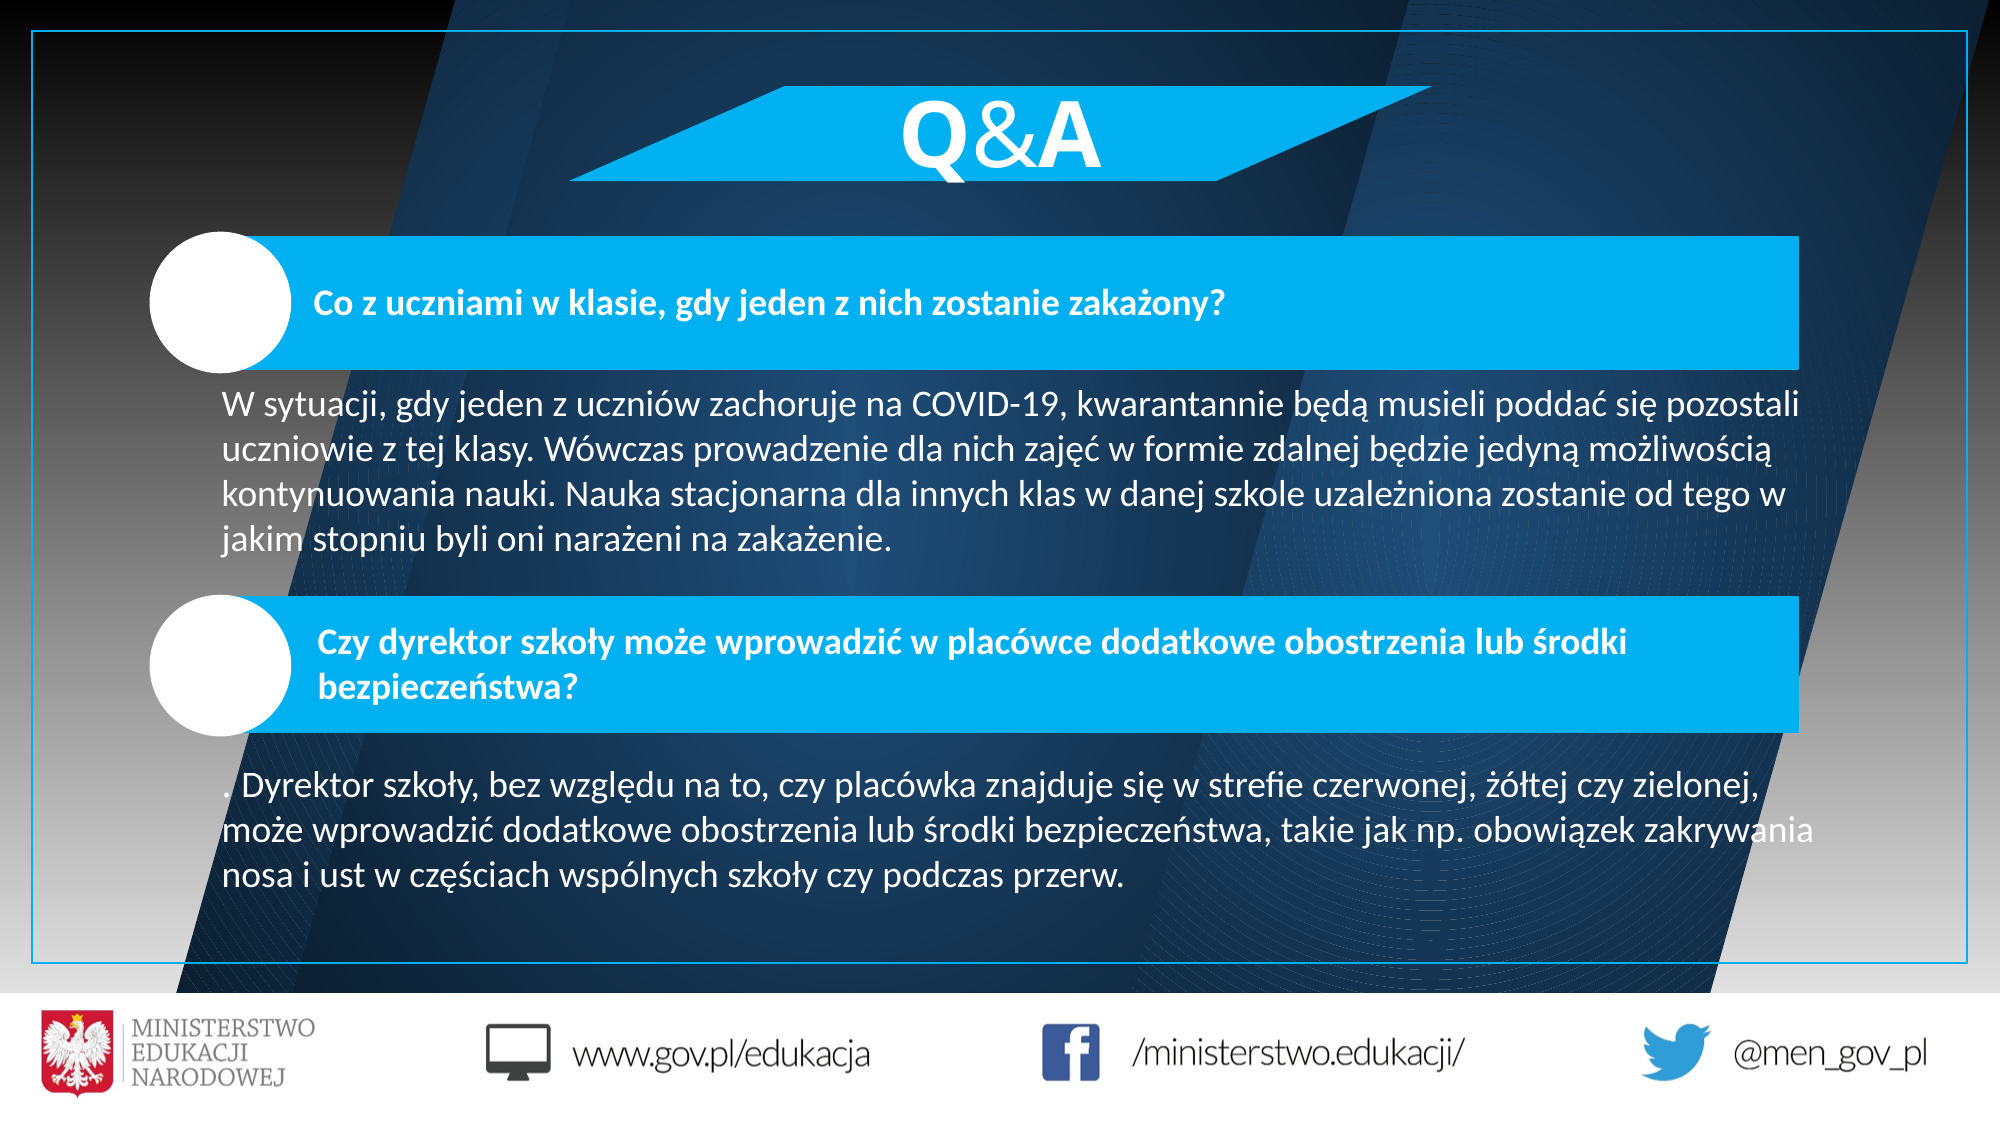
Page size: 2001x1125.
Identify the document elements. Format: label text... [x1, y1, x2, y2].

text_box Czy dyrektor szkoły może wprowadzić w placówce dodatkowe obostrzenia lub środki bezpieczeństwa? [234, 596, 1799, 733]
text_box [176, 964, 1719, 993]
text_box [184, 833, 1740, 962]
text_box [235, 733, 1784, 783]
text_box ? [150, 595, 291, 736]
text_box Q&A [918, 112, 951, 156]
text_box [446, 0, 1990, 76]
text_box W sytuacji, gdy jeden z uczniów zachoruje na COVID-19, kwarantannie będą musieli poddać się pozostali uczniowie z tej klasy. Wówczas prowadzenie dla nich zajęć w formie zdalnej będzie jedyną możliwością kontynuowania nauki. Nauka stacjonarna dla innych klas w danej szkole uzależniona zostanie od tego w jakim stopniu byli oni narażeni na zakażenie. [221, 380, 1820, 575]
text_box [247, 776, 259, 783]
text_box Q&A [568, 86, 1432, 182]
text_box ? [150, 232, 291, 373]
picture [0, 993, 2000, 1125]
text_box . Dyrektor szkoły, bez względu na to, czy placówka znajduje się w strefie czerwonej, żółtej czy zielonej, może wprowadzić dodatkowe obostrzenia lub środki bezpieczeństwa, takie jak np. obowiązek zakrywania nosa i ust w częściach wspólnych szkoły czy podczas przerw. [221, 783, 1820, 890]
text_box [287, 32, 1966, 677]
text_box Co z uczniami w klasie, gdy jeden z nich zostanie zakażony? [242, 236, 1799, 370]
